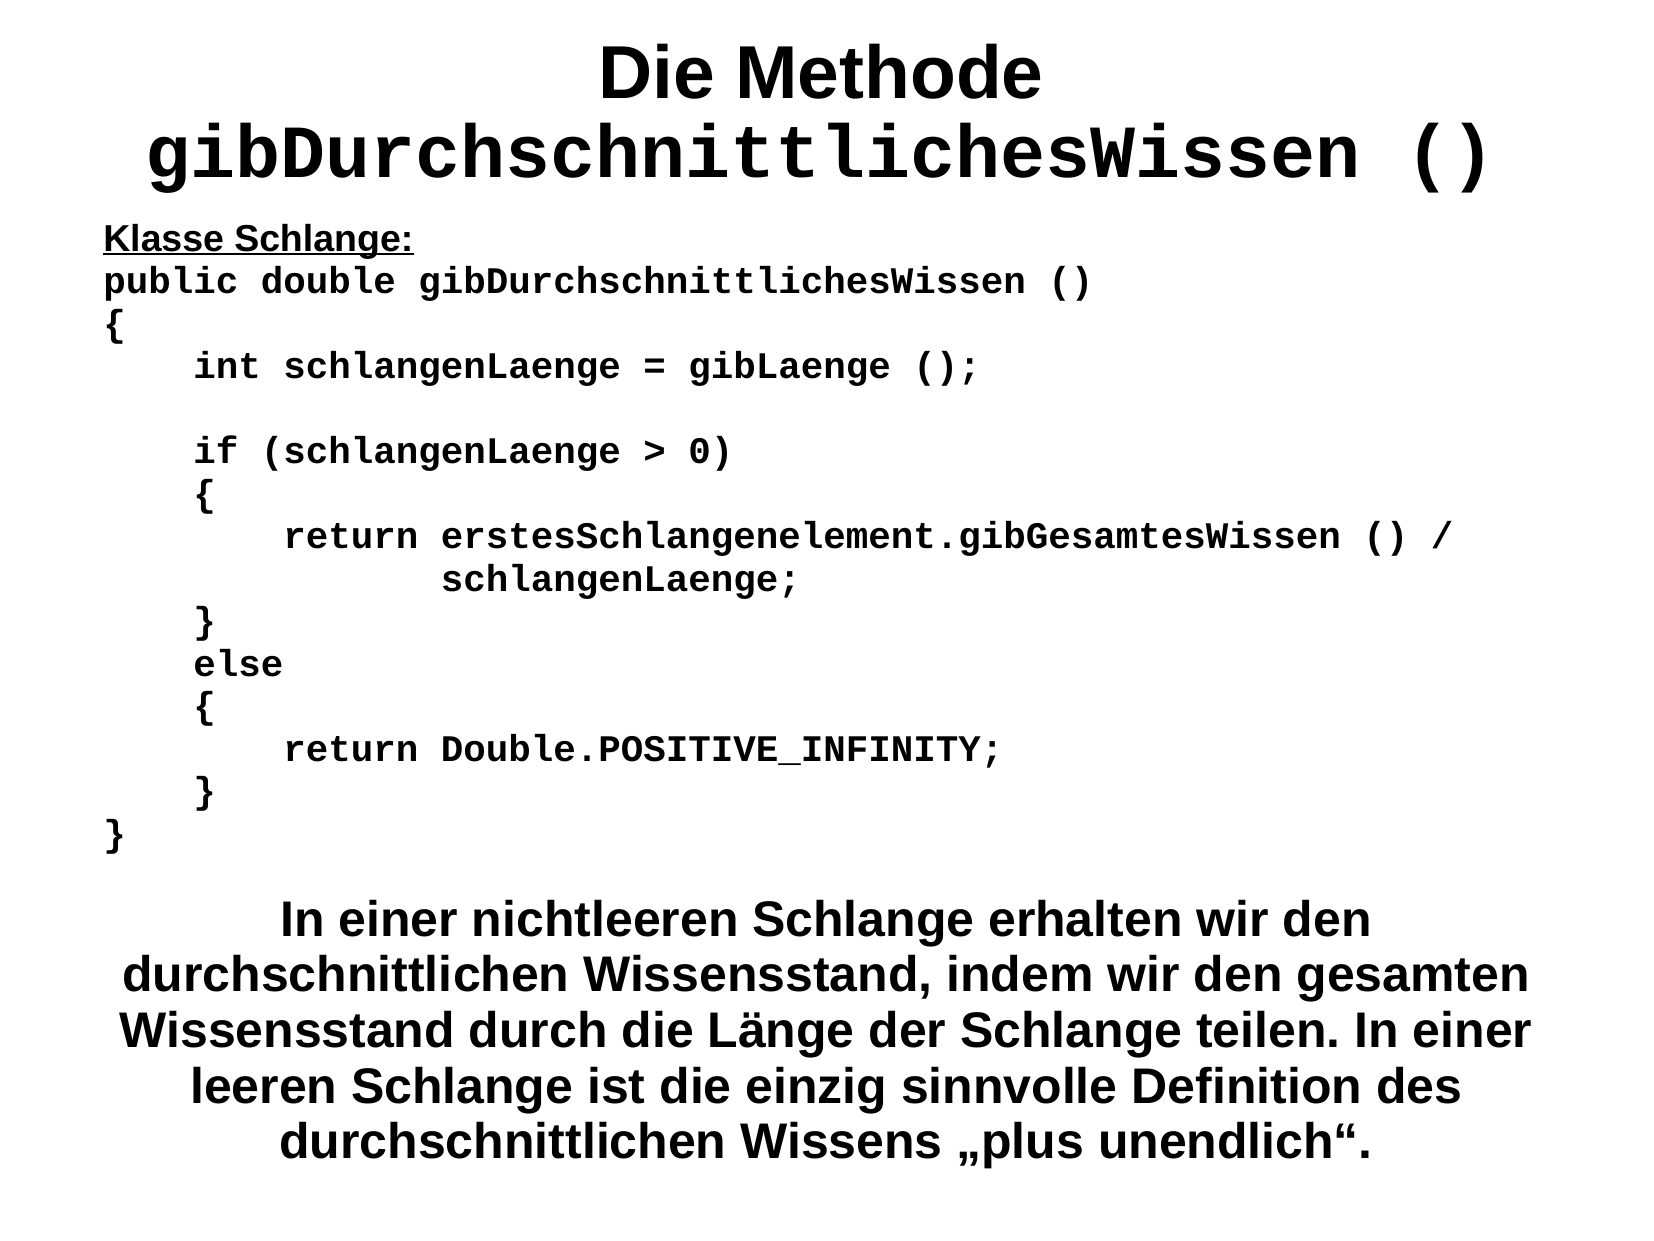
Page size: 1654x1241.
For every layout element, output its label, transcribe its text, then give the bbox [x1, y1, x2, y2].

title Die Methode gibDurchschnittlichesWissen () [76, 30, 1565, 200]
text_box In einer nichtleeren Schlange erhalten wir den durchschnittlichen Wissensstand, indem wir den gesamten Wissensstand durch die Länge der Schlange teilen. In einer leeren Schlange ist die einzig sinnvolle Definition des durchschnittlichen Wissens „plus unendlich“. [59, 883, 1595, 1184]
text_box Klasse Schlange: public double gibDurchschnittlichesWissen () { int schlangenLaenge = gibLaenge (); if (schlangenLaenge > 0) { return erstesSchlangenelement.gibGesamtesWissen () / schlangenLaenge; } else { return Double.POSITIVE_INFINITY; } } [88, 209, 1625, 866]
